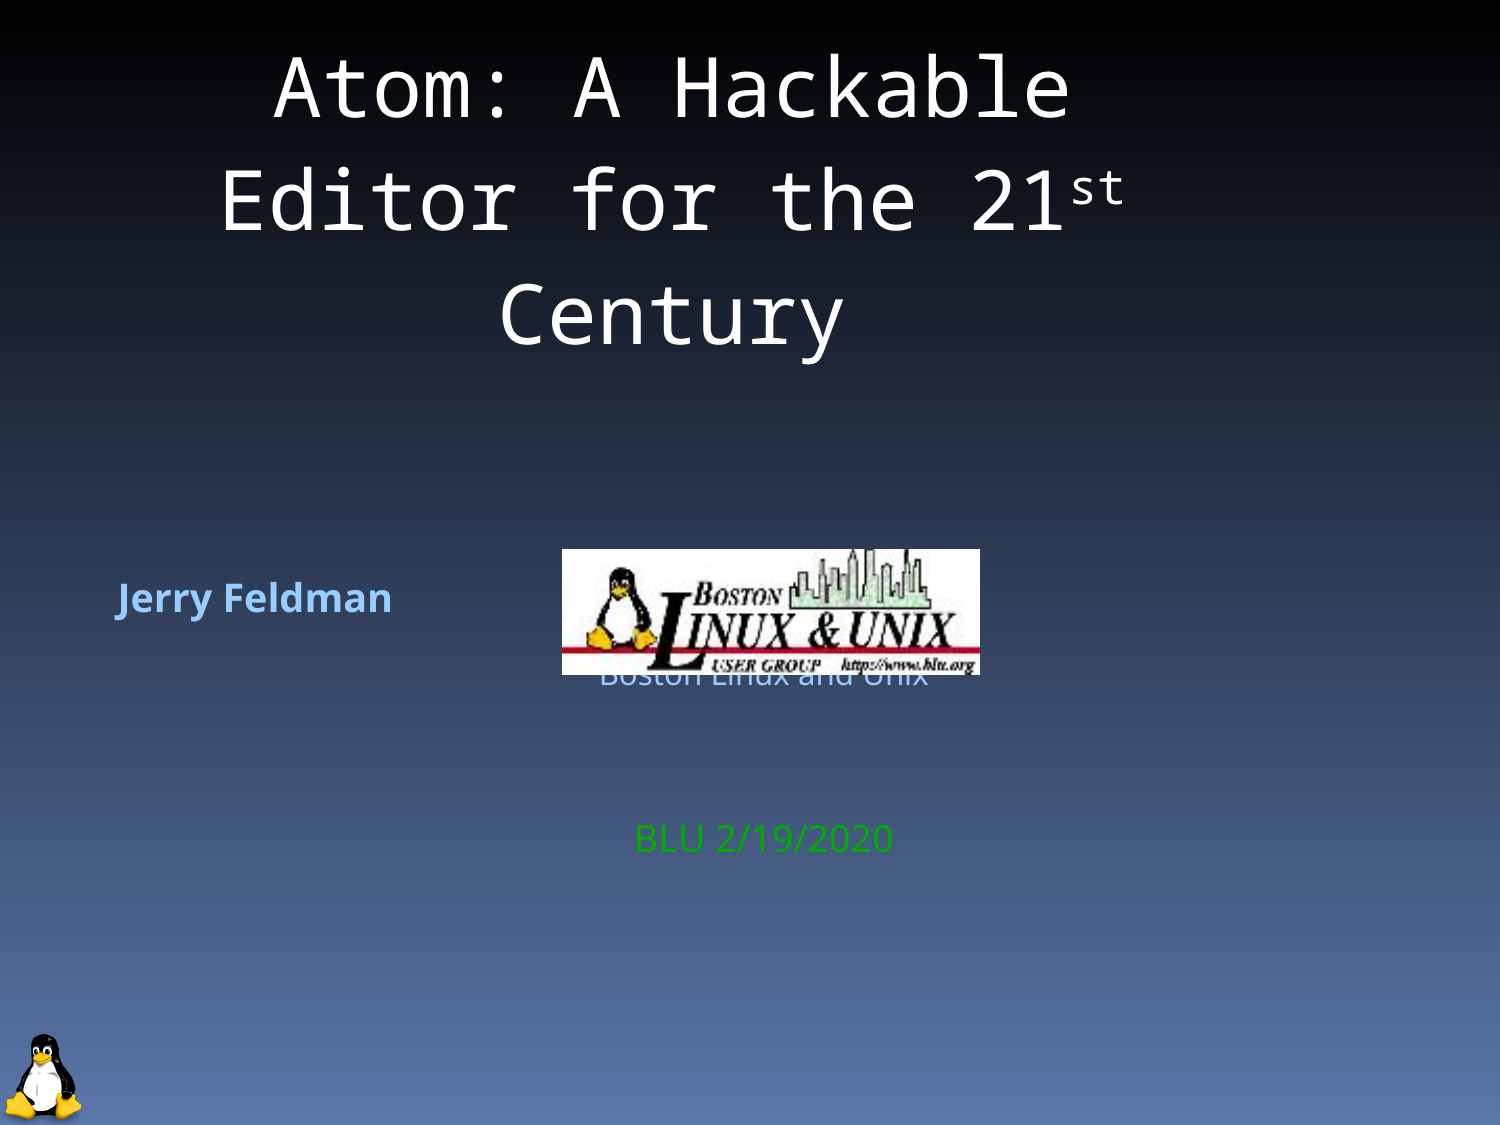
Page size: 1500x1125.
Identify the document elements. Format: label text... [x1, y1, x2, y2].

subtitle Jerry Feldman Boston Linux and Unix BLU 2/19/2020 [102, 562, 1426, 1024]
picture [562, 549, 980, 676]
title Atom: A Hackable Editor for the 21st Century [87, 44, 1258, 353]
picture [0, 1034, 82, 1125]
